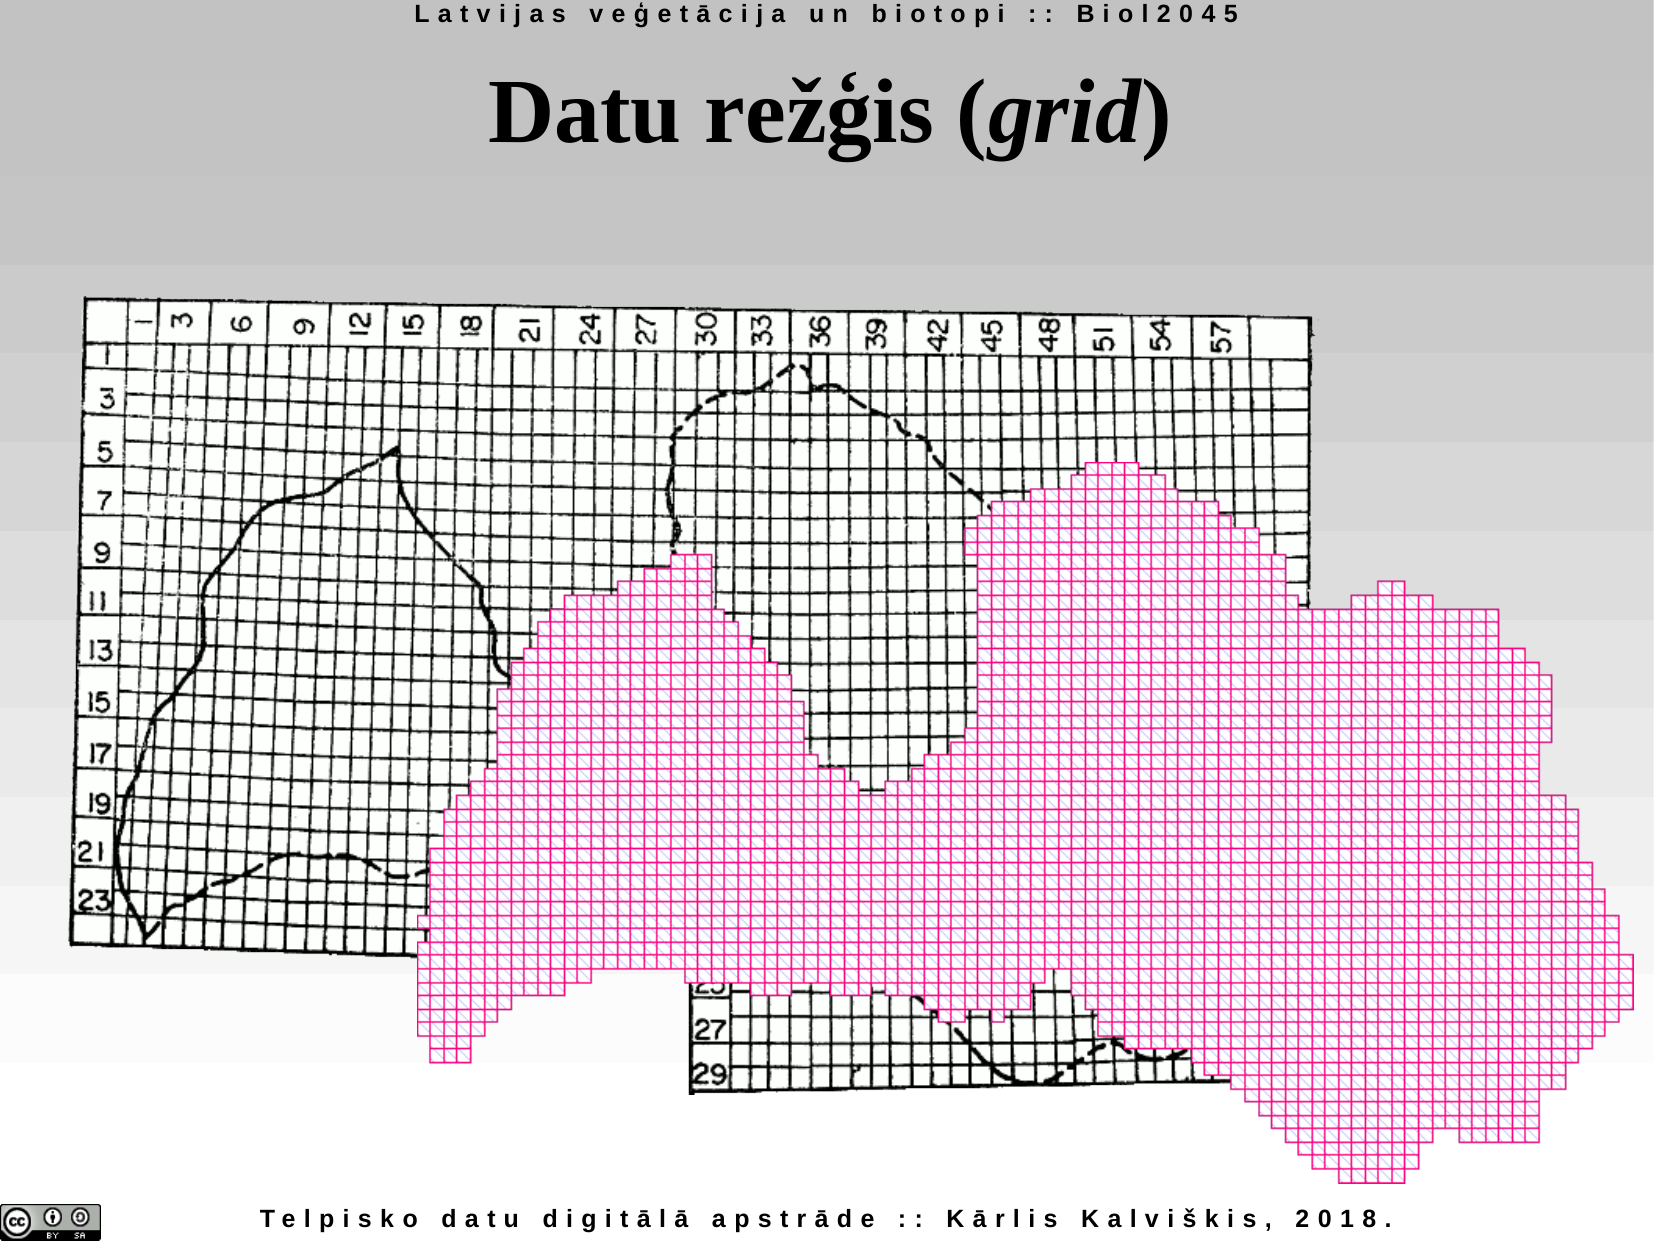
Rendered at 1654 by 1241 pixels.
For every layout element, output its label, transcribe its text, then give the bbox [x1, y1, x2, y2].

picture [0, 0, 1654, 1241]
title Datu režģis (grid) [34, 61, 1626, 296]
